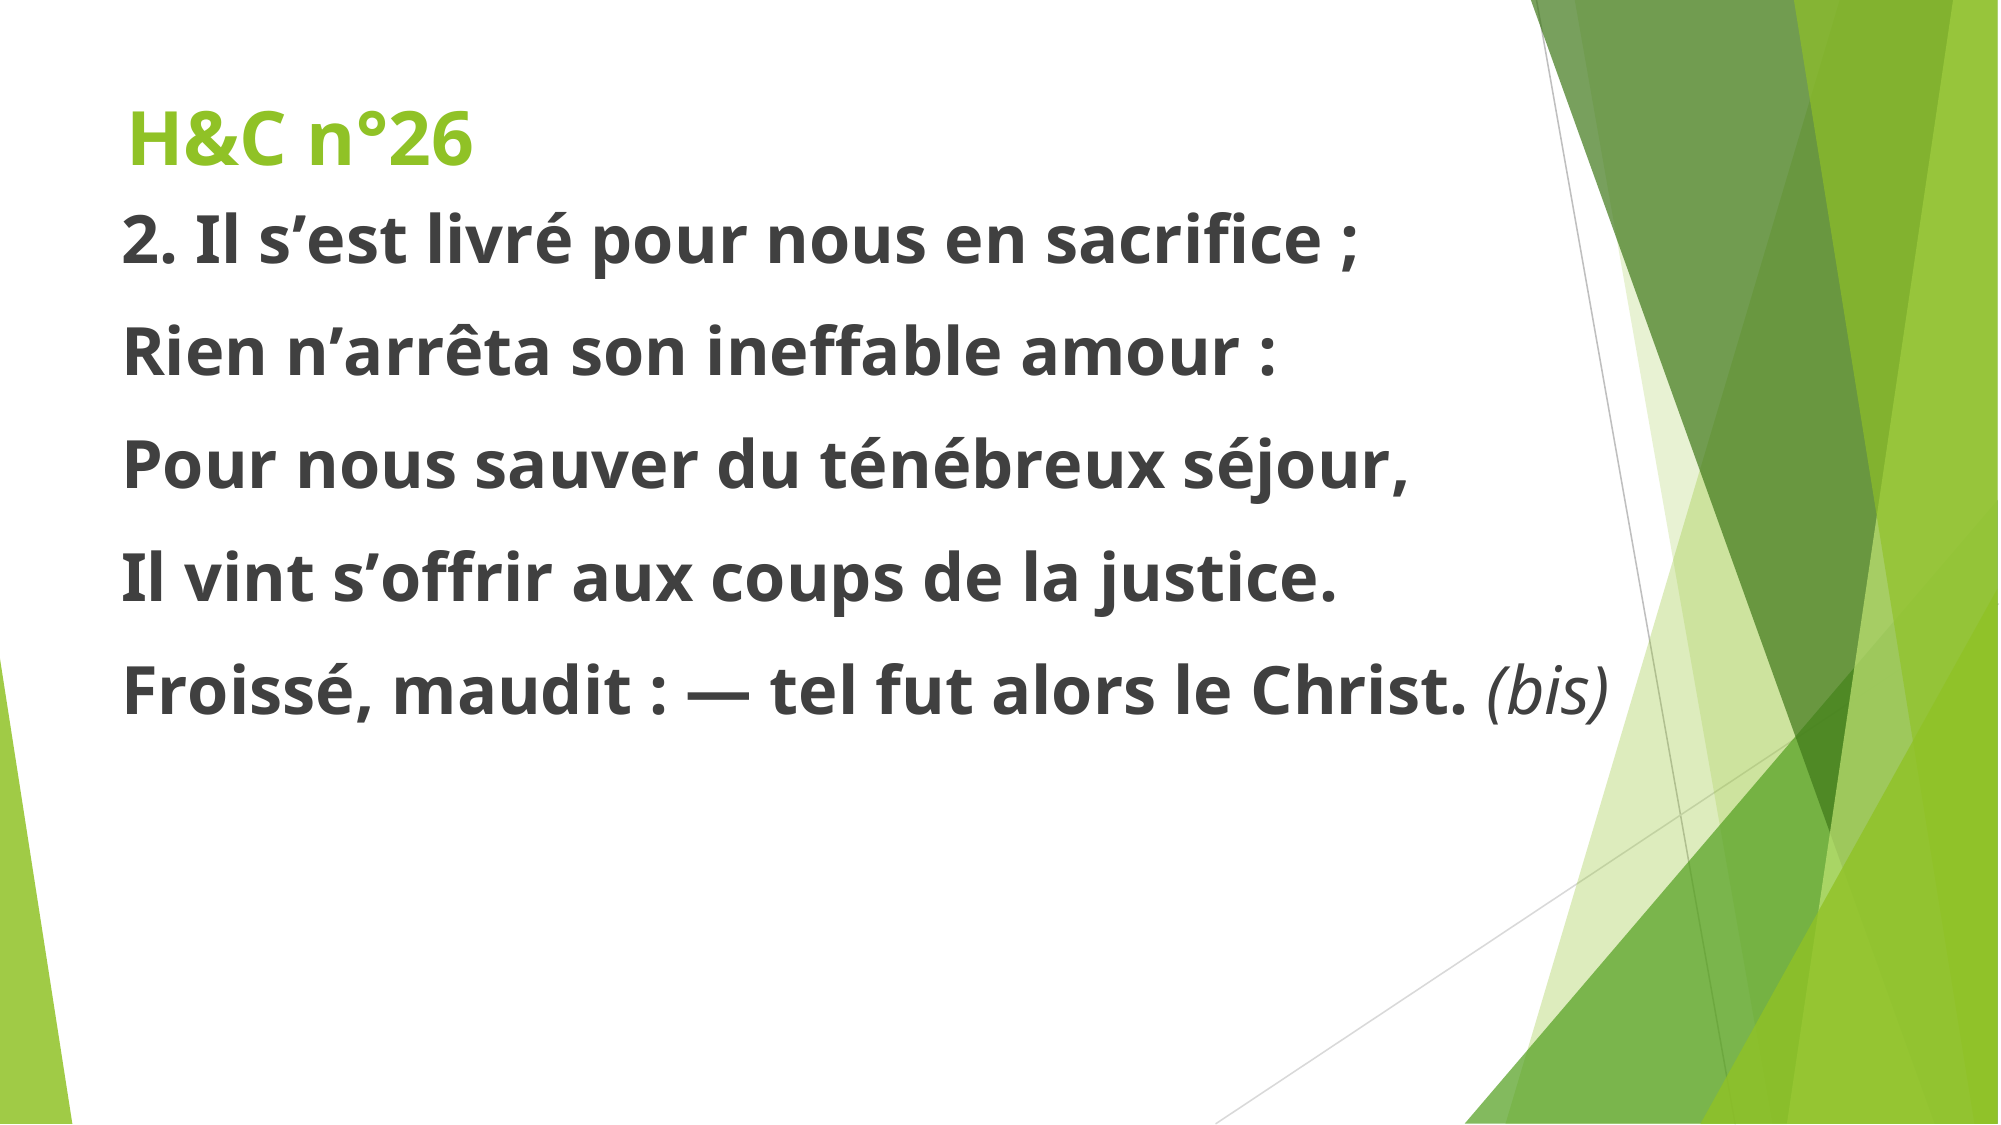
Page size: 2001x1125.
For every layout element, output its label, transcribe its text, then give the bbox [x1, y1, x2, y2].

text_box 2. Il s’est livré pour nous en sacrifice ; Rien n’arrêta son ineffable amour : Pour nous sauver du ténébreux séjour, Il vint s’offrir aux coups de la justice. Froissé, maudit : — tel fut alors le Christ. (bis) [106, 177, 1973, 1037]
text_box H&C n°26 [111, 82, 1522, 177]
